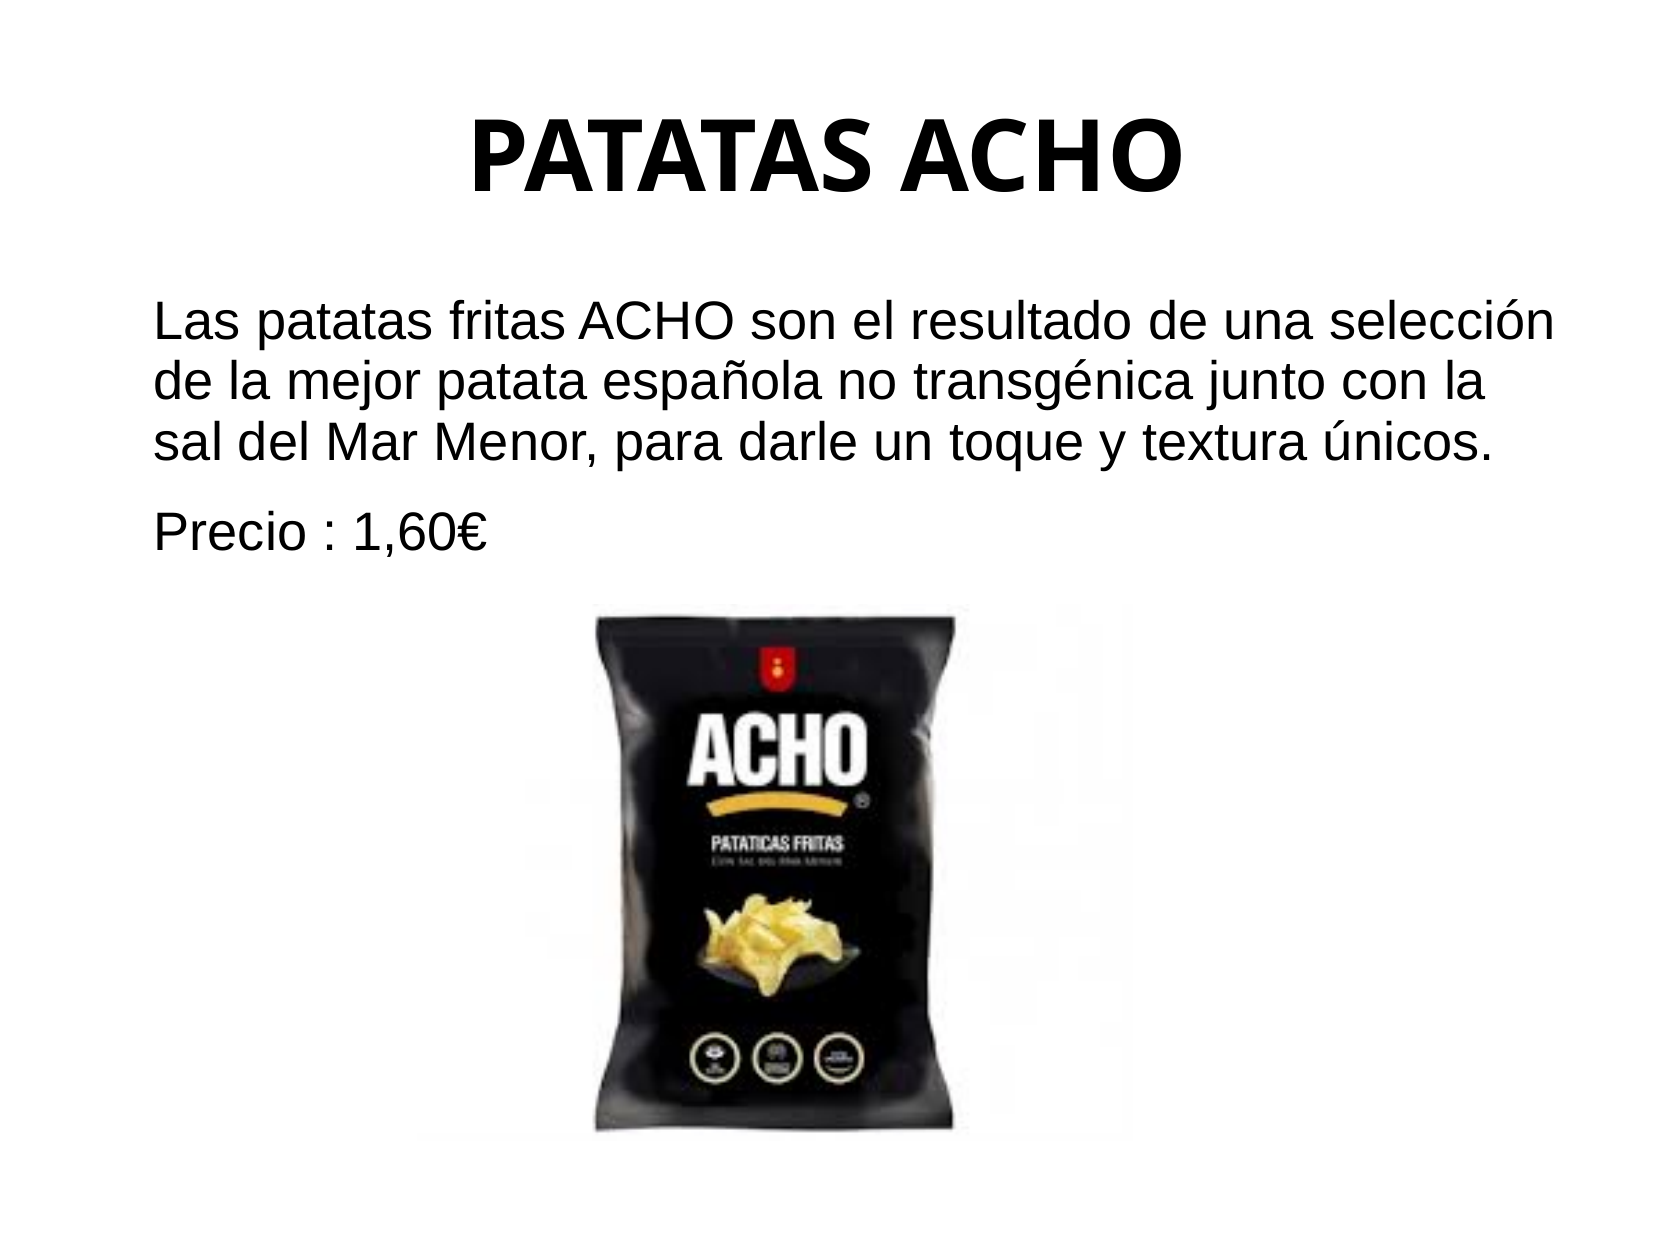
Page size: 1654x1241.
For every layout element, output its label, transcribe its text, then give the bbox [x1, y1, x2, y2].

picture [417, 604, 1133, 1141]
title PATATAS ACHO [82, 49, 1571, 257]
list Las patatas fritas ACHO son el resultado de una selección de la mejor patata española no transgénica junto con la sal del Mar Menor, para darle un toque y textura únicos. Precio : 1,60€ [82, 290, 1571, 1010]
